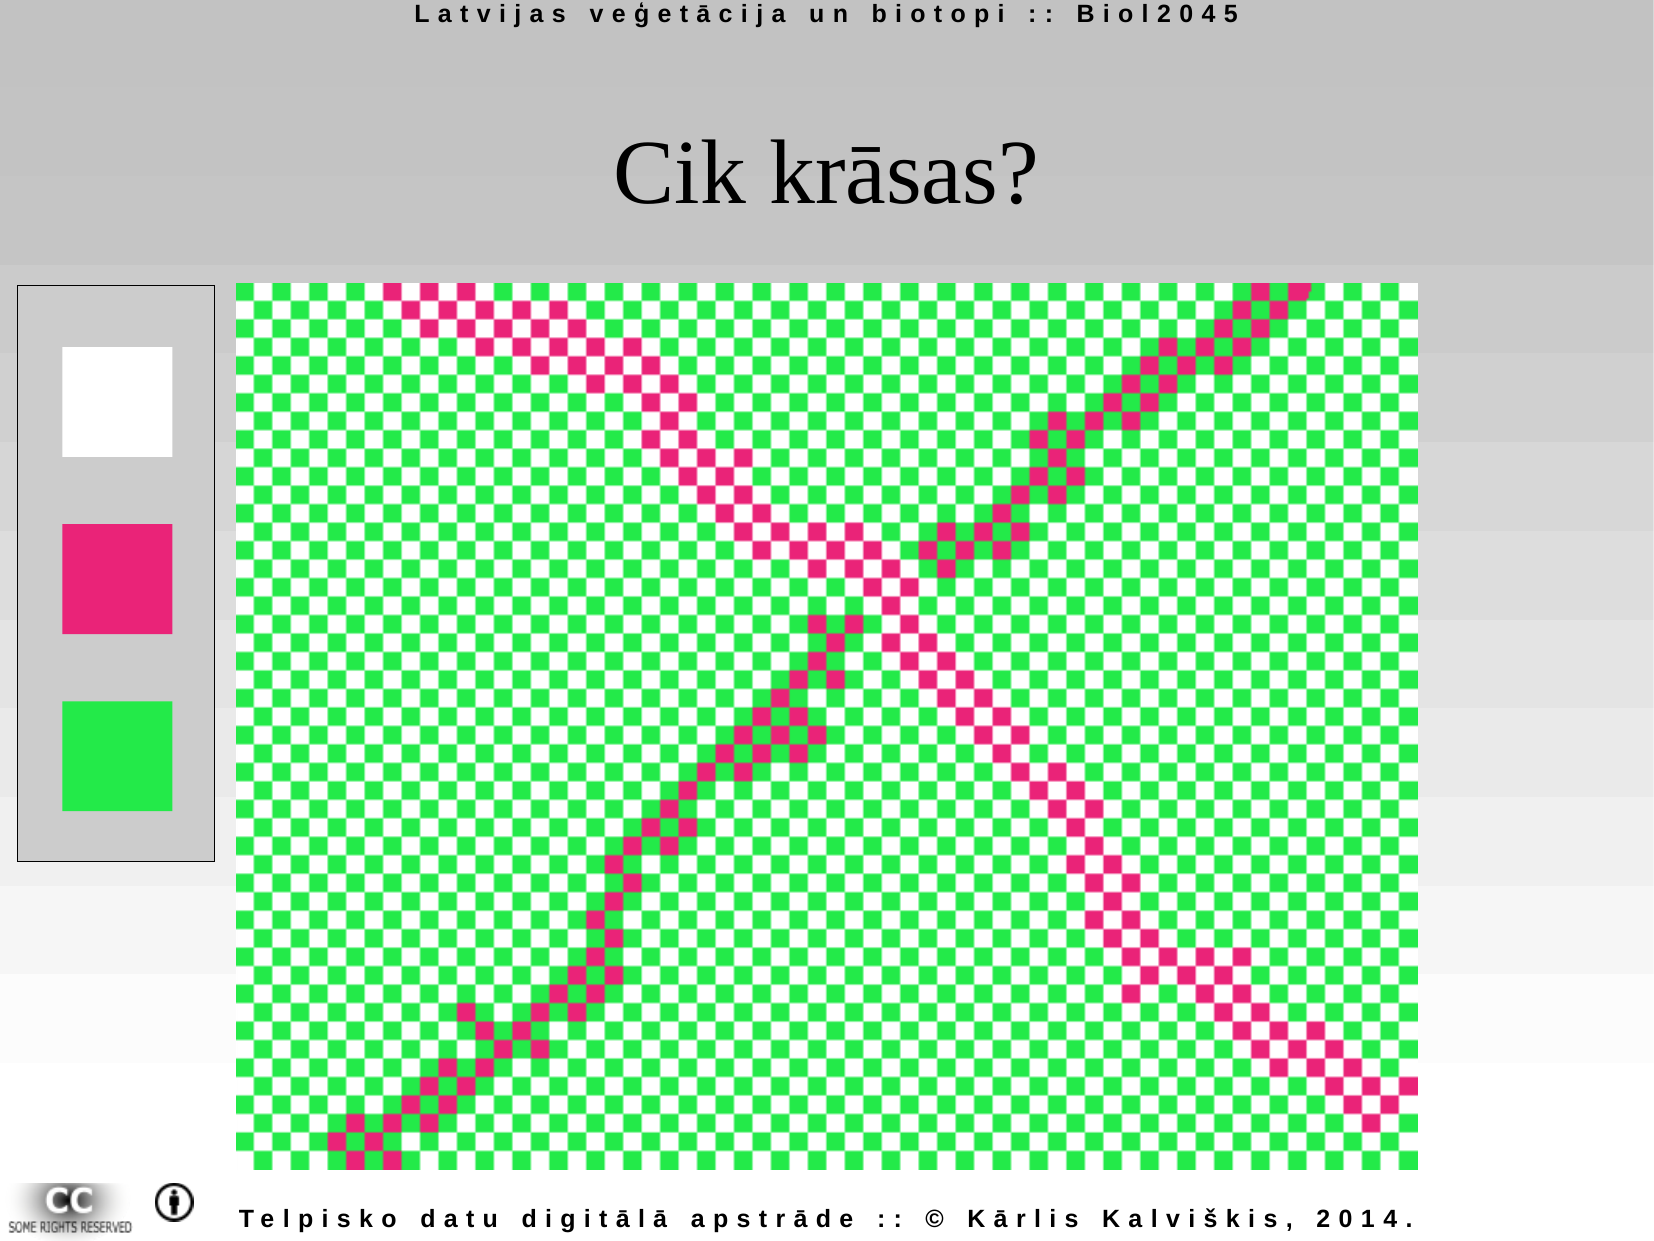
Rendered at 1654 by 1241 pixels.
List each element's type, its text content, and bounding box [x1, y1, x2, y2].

text_box [17, 285, 215, 862]
picture [0, 0, 1654, 1241]
title Cik krāsas? [29, 49, 1625, 296]
